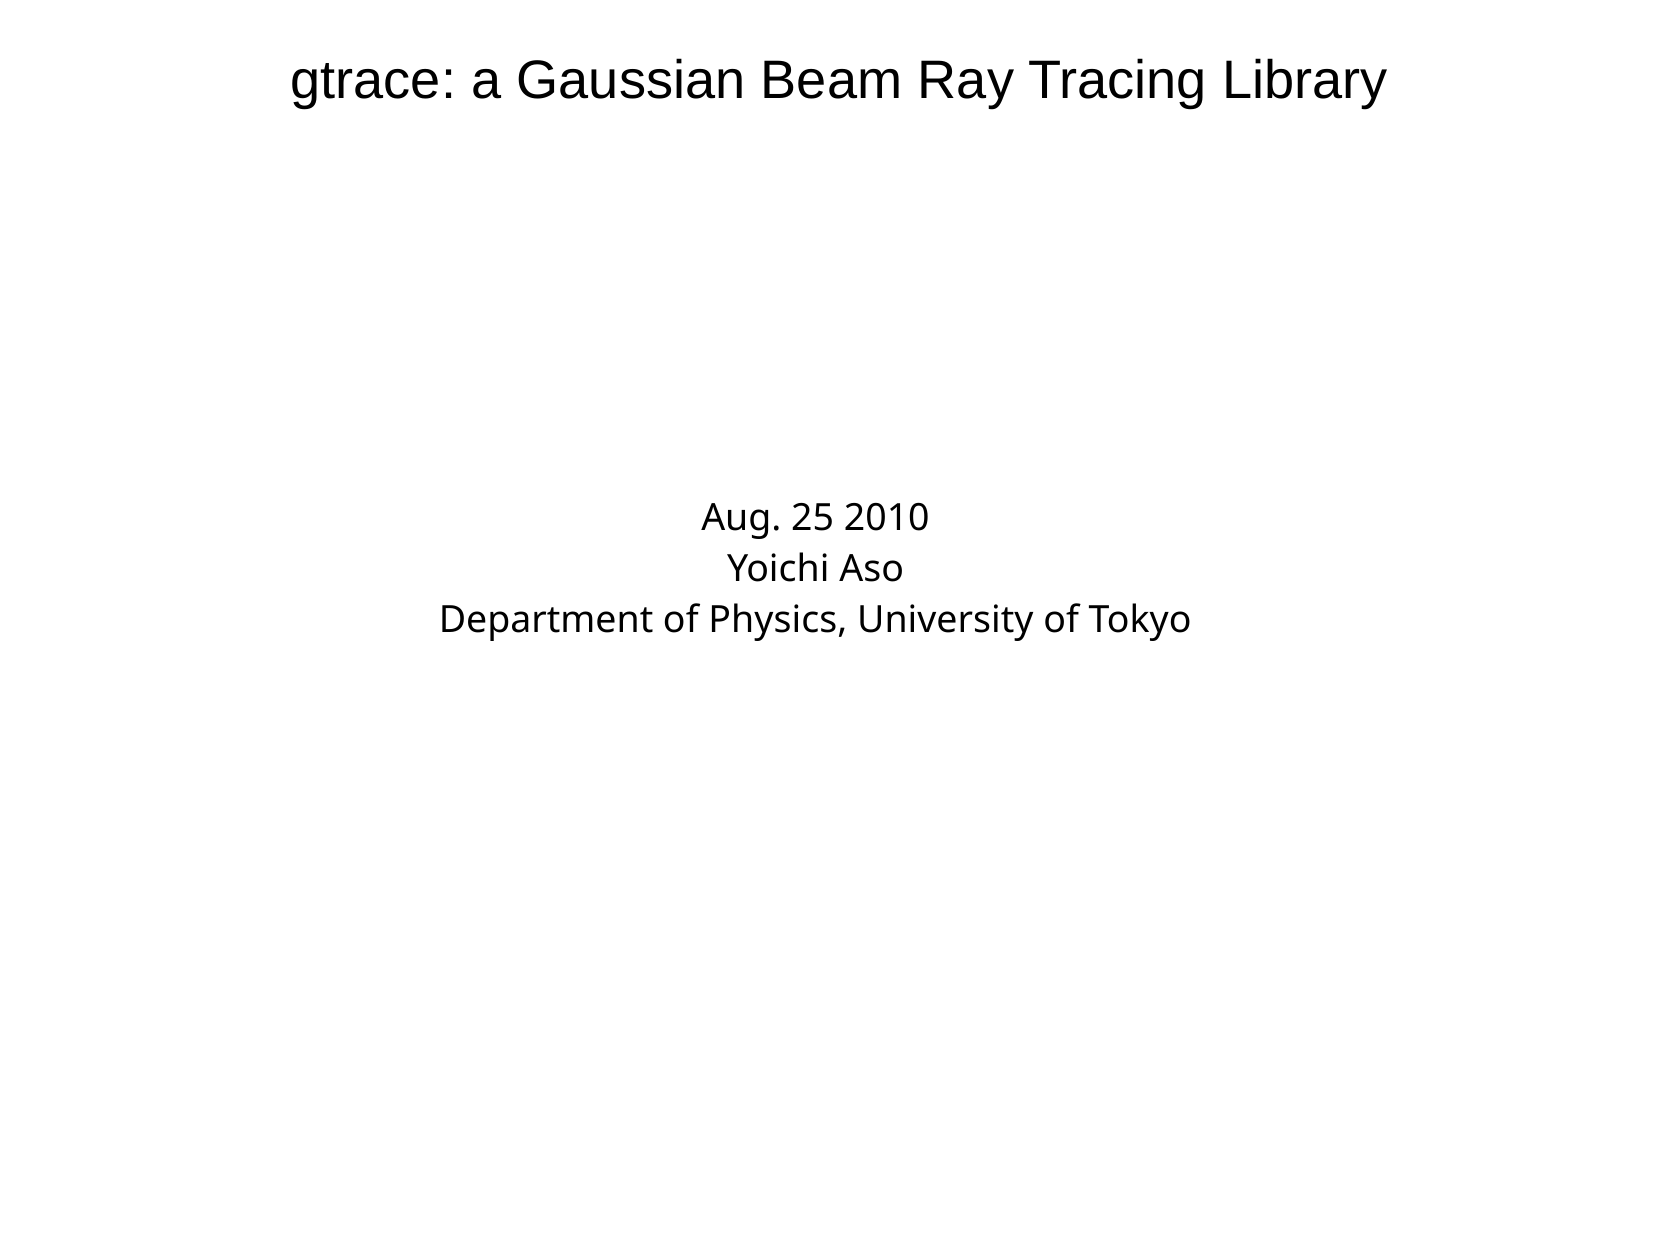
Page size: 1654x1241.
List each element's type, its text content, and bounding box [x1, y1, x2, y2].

text_box Aug. 25 2010 Yoichi Aso Department of Physics, University of Tokyo [424, 483, 1203, 619]
text_box gtrace: a Gaussian Beam Ray Tracing Library [275, 42, 1405, 118]
